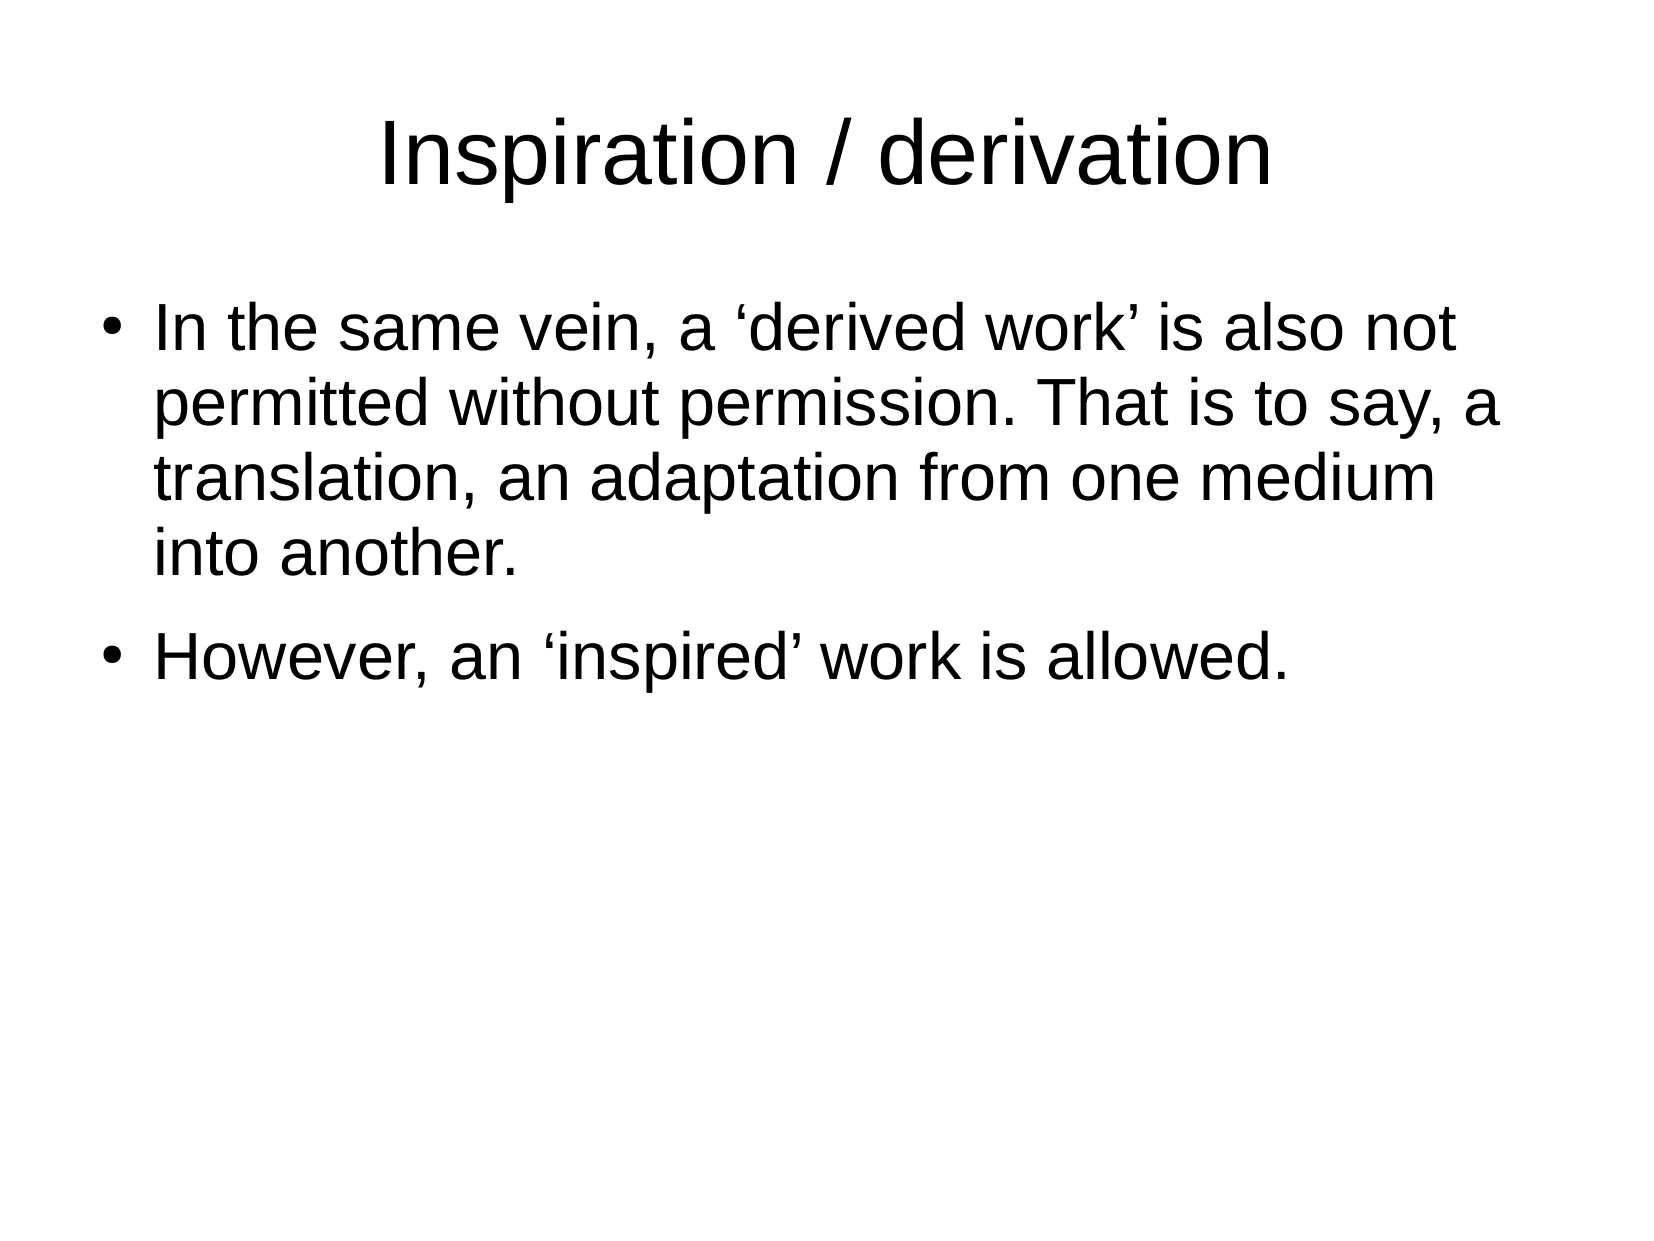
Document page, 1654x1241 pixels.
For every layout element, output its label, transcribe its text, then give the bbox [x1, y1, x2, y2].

title Inspiration / derivation [82, 49, 1571, 257]
list In the same vein, a ‘derived work’ is also not permitted without permission. That is to say, a translation, an adaptation from one medium into another. However, an ‘inspired’ work is allowed. [82, 290, 1538, 1010]
